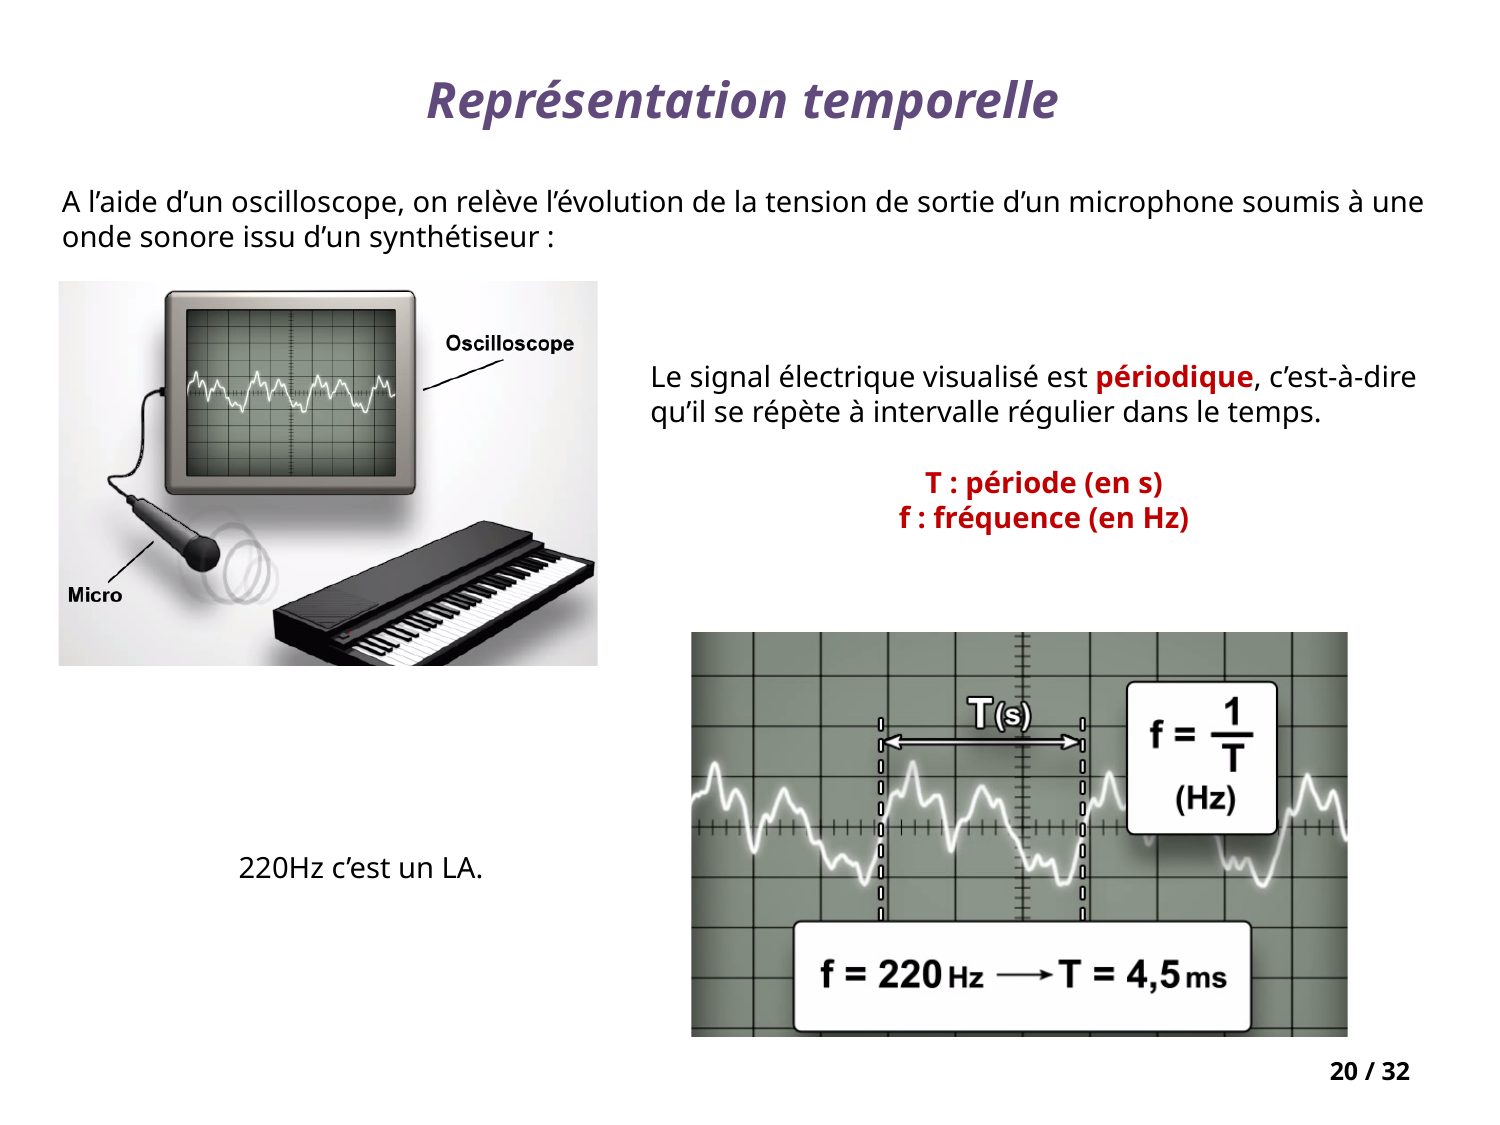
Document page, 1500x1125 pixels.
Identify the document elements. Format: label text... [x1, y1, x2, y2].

picture [691, 632, 1348, 1037]
slide_number <numéro> / 32 [1074, 1042, 1425, 1103]
title Représentation temporelle [75, 45, 1425, 153]
picture [58, 281, 598, 666]
list A l’aide d’un oscilloscope, on relève l’évolution de la tension de sortie d’un microphone soumis à une onde sonore issu d’un synthétiseur : Le signal électrique visualisé est périodique, c’est-à-dire qu’il se répète à intervalle régulier dans le temps. T : période (en s) f : fréquence (en Hz) 220Hz c’est un LA. [46, 175, 1454, 1079]
